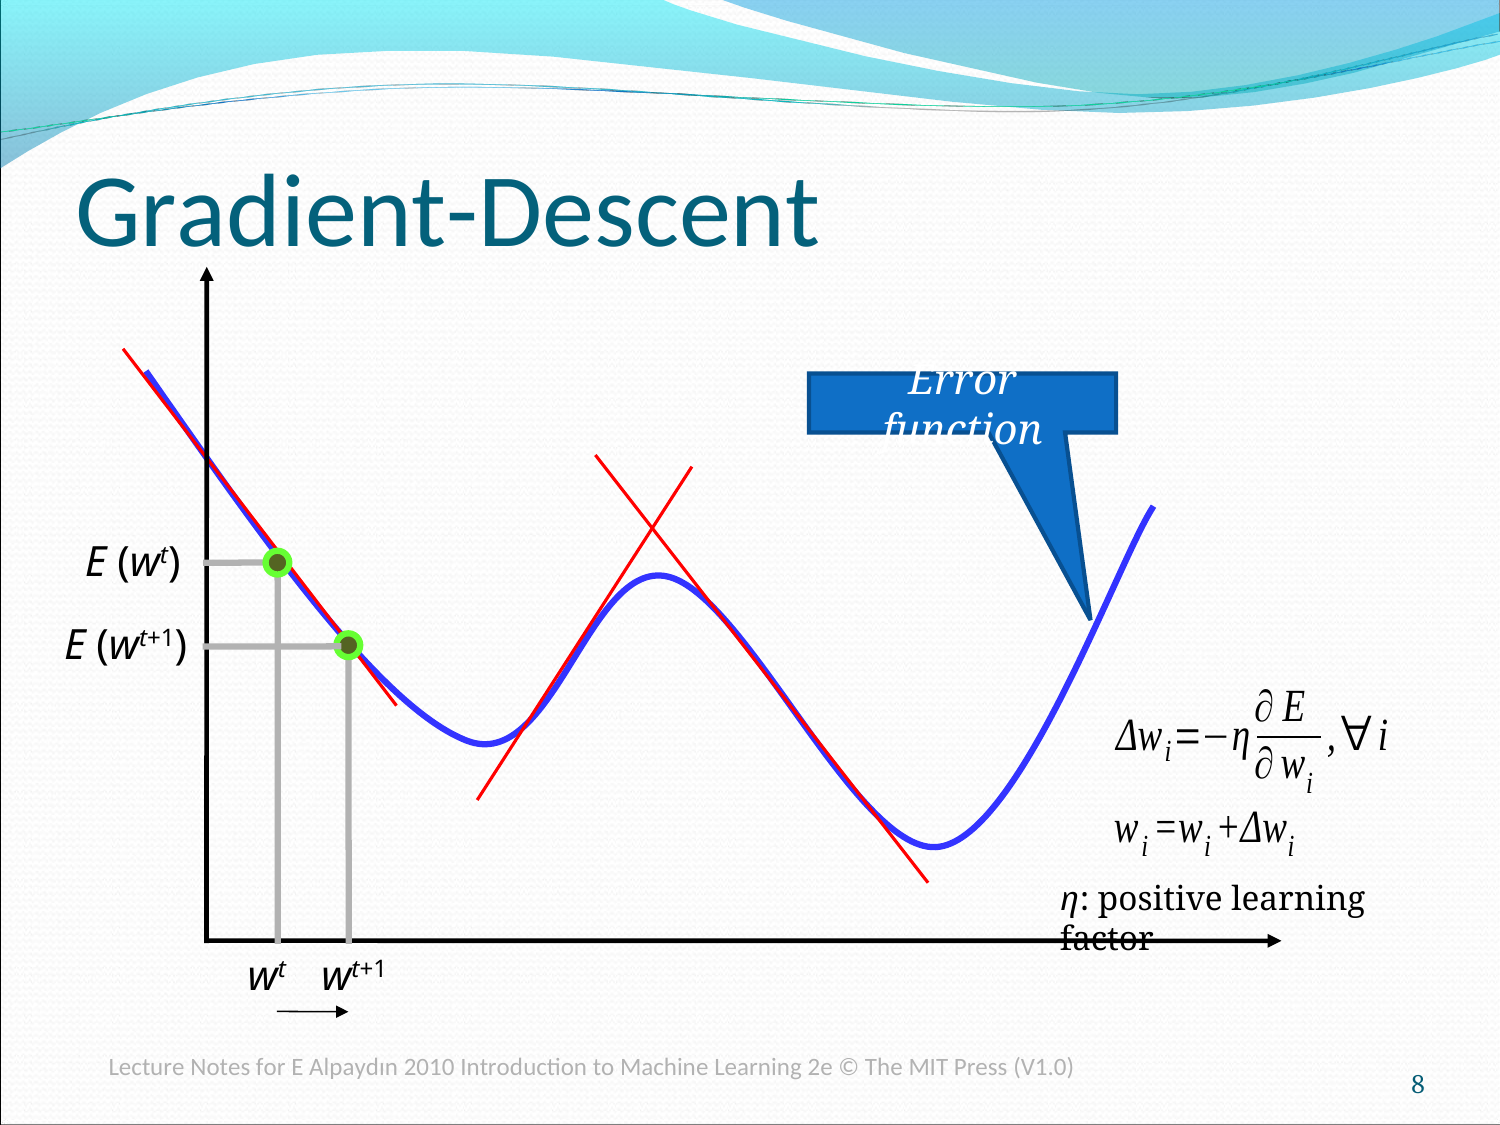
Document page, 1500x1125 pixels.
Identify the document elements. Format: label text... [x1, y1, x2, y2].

text_box η: positive learning factor [1045, 869, 1483, 965]
text_box Error function [809, 373, 1117, 621]
text_box Lecture Notes for E Alpaydın 2010 Introduction to Machine Learning 2e © The MIT Press (V1.0) [93, 1042, 1254, 1103]
chart [1104, 680, 1406, 864]
text_box Gradient-Descent [75, 115, 1426, 268]
text_box E (wt+1) [49, 609, 203, 676]
text_box E (wt) [70, 527, 196, 593]
text_box wt [232, 940, 301, 1007]
text_box wt+1 [306, 940, 402, 1007]
text_box [336, 633, 361, 658]
picture [0, 0, 1500, 1125]
text_box [265, 550, 290, 575]
text_box <number> [1299, 1042, 1426, 1103]
